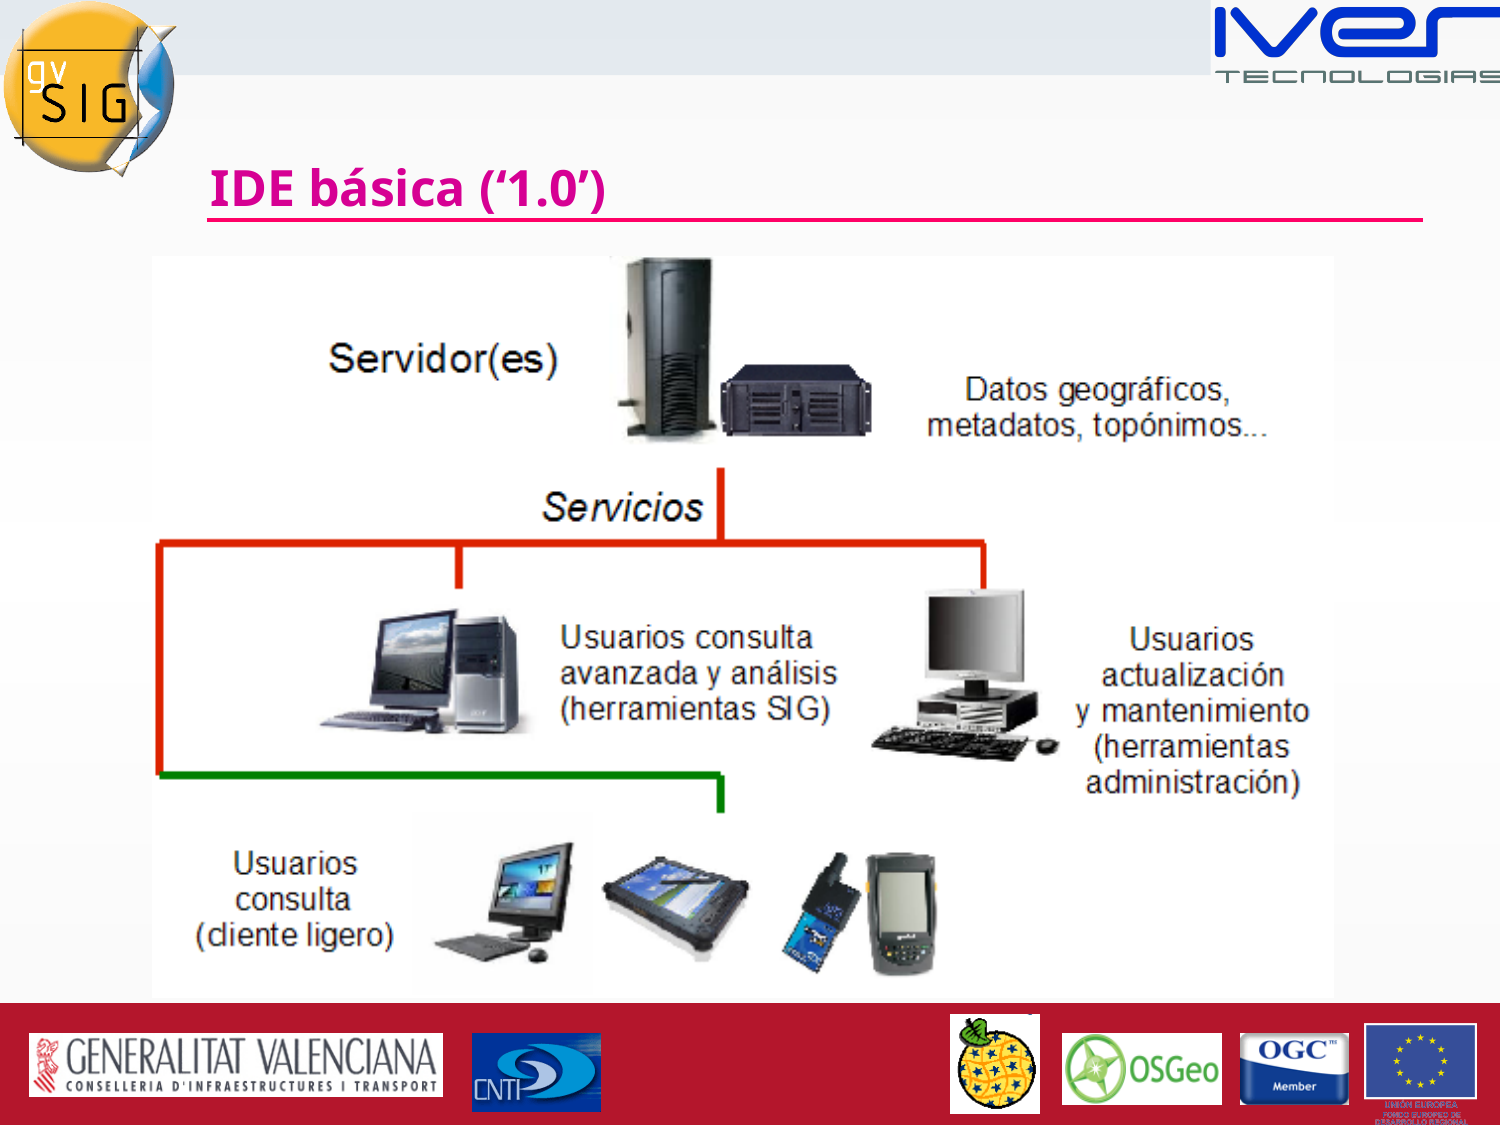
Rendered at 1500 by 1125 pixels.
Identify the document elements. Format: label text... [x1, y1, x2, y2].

picture [29, 1033, 443, 1097]
picture [472, 1033, 601, 1112]
picture [152, 256, 1334, 998]
picture [1062, 1033, 1222, 1105]
picture [1240, 1033, 1349, 1105]
picture [950, 1014, 1040, 1114]
picture [1210, 0, 1500, 98]
text_box IDE básica (‘1.0’) [196, 144, 621, 229]
picture [0, 0, 178, 179]
picture [1364, 1023, 1477, 1125]
